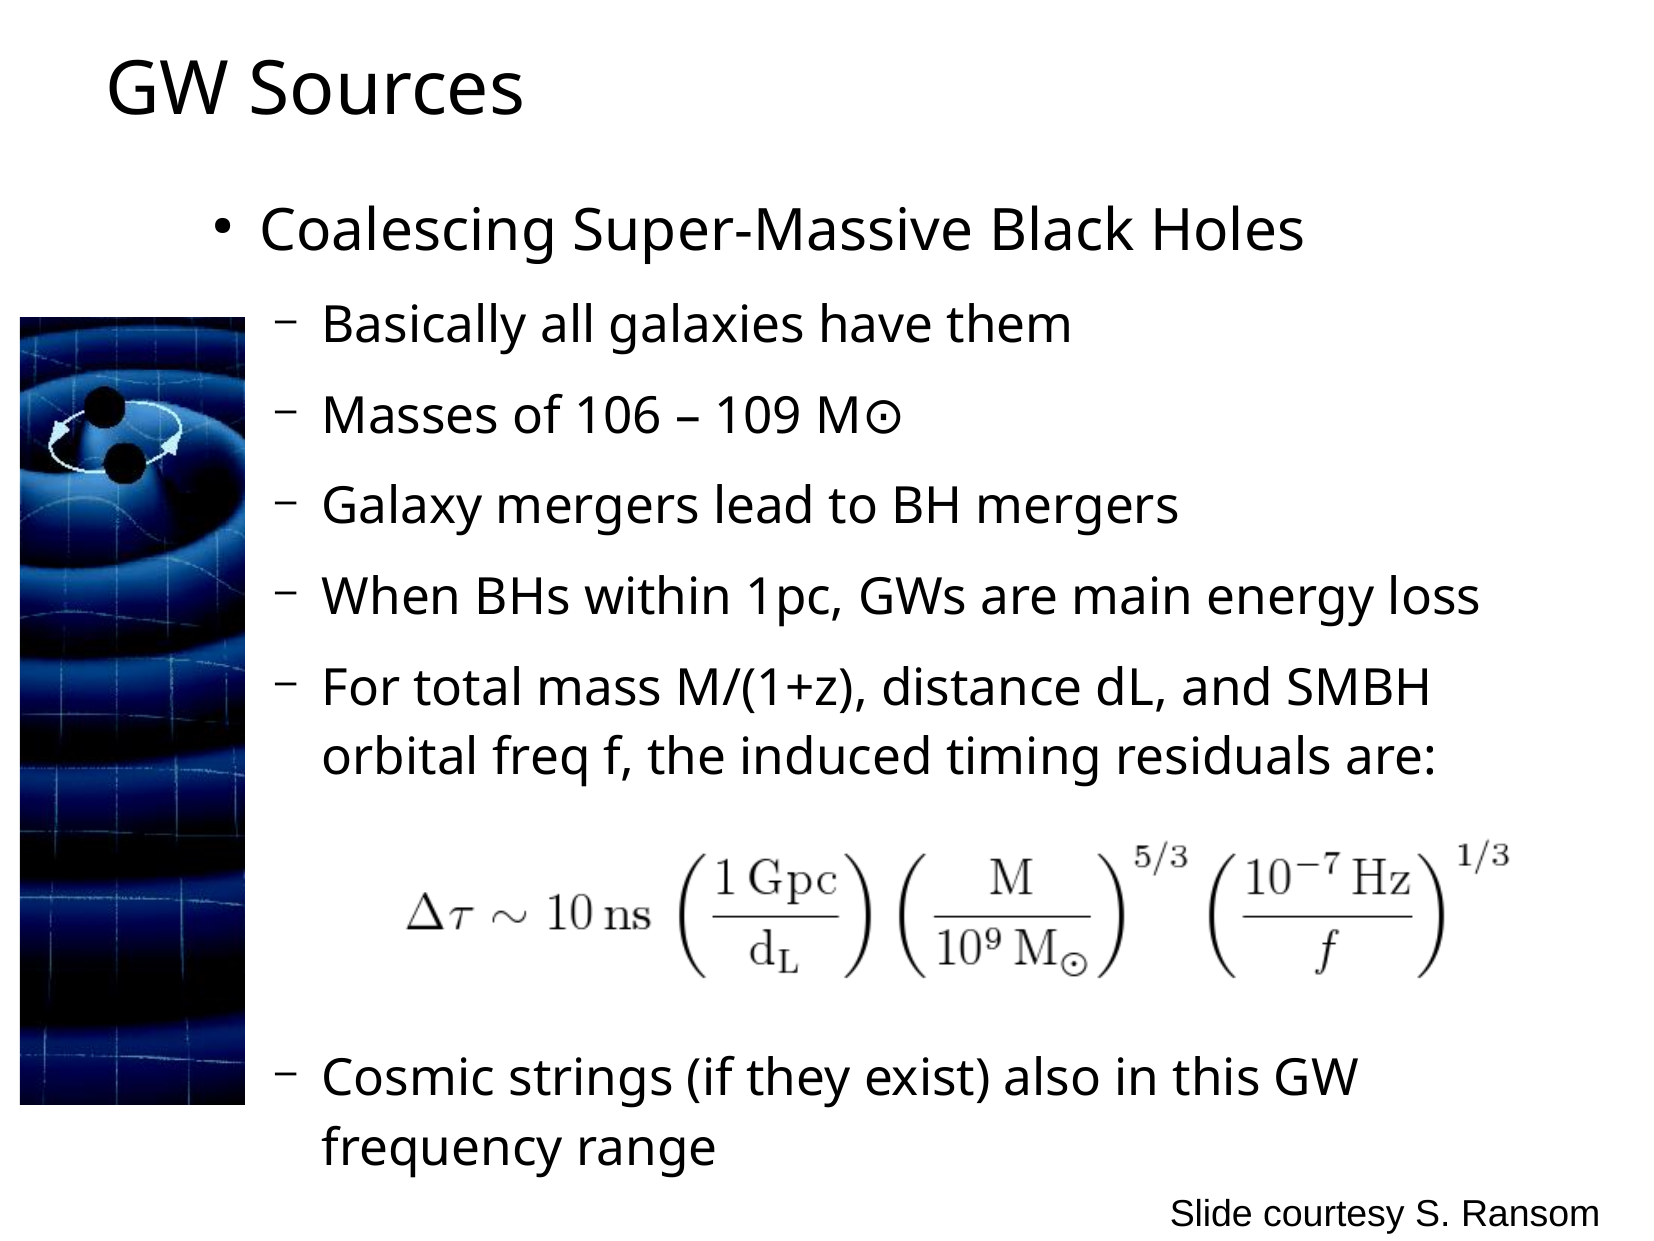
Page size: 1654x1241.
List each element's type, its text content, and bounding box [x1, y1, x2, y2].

list Coalescing Super-Massive Black Holes Basically all galaxies have them Masses of 106 – 109 M⊙ Galaxy mergers lead to BH mergers When BHs within 1pc, GWs are main energy loss For total mass M/(1+z), distance dL, and SMBH orbital freq f, the induced timing residuals are: Cosmic strings (if they exist) also in this GW frequency range [197, 187, 1576, 1186]
picture [378, 824, 1541, 1005]
picture [19, 317, 245, 1105]
text_box Slide courtesy S. Ransom [1155, 1185, 1616, 1241]
title GW Sources [105, 31, 1654, 141]
